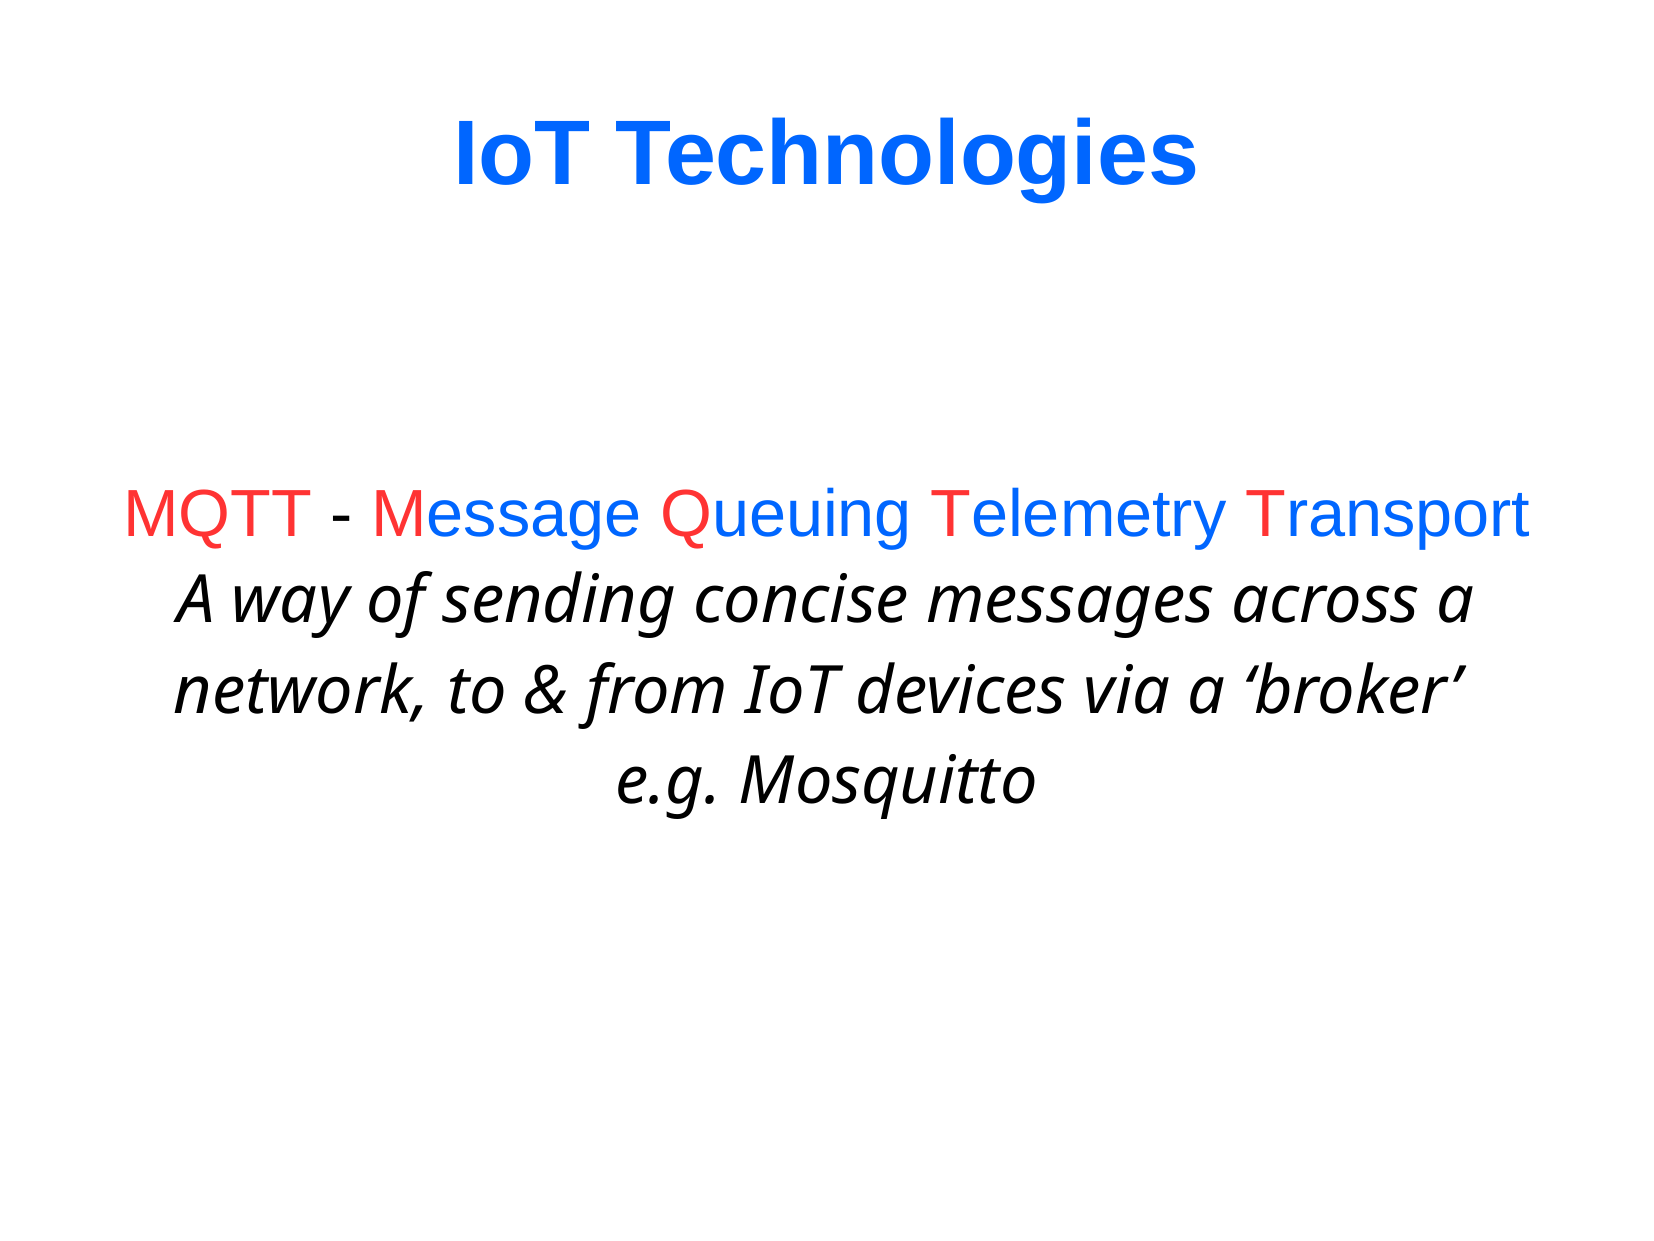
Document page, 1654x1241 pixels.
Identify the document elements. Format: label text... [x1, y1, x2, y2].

subtitle MQTT - Message Queuing Telemetry Transport A way of sending concise messages across a network, to & from IoT devices via a ‘broker’ e.g. Mosquitto [82, 290, 1571, 1010]
title IoT Technologies [82, 49, 1571, 257]
